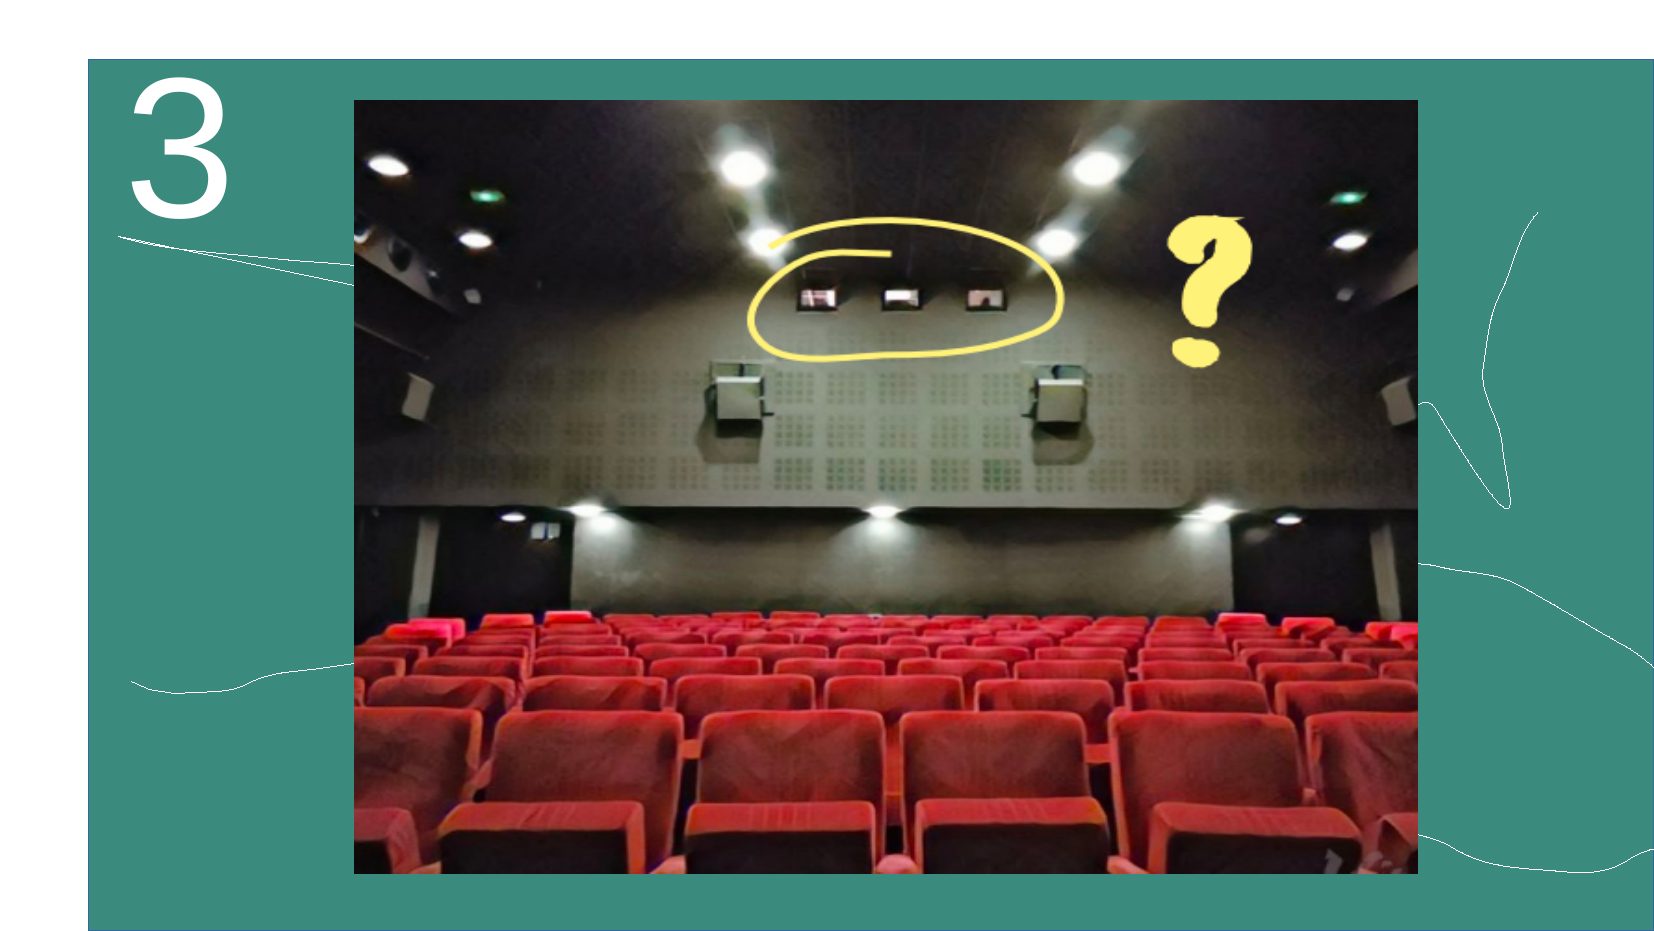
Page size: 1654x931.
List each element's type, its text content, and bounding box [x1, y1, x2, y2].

text_box 3 [109, 29, 376, 268]
text_box [88, 59, 1654, 931]
picture [354, 100, 1418, 874]
